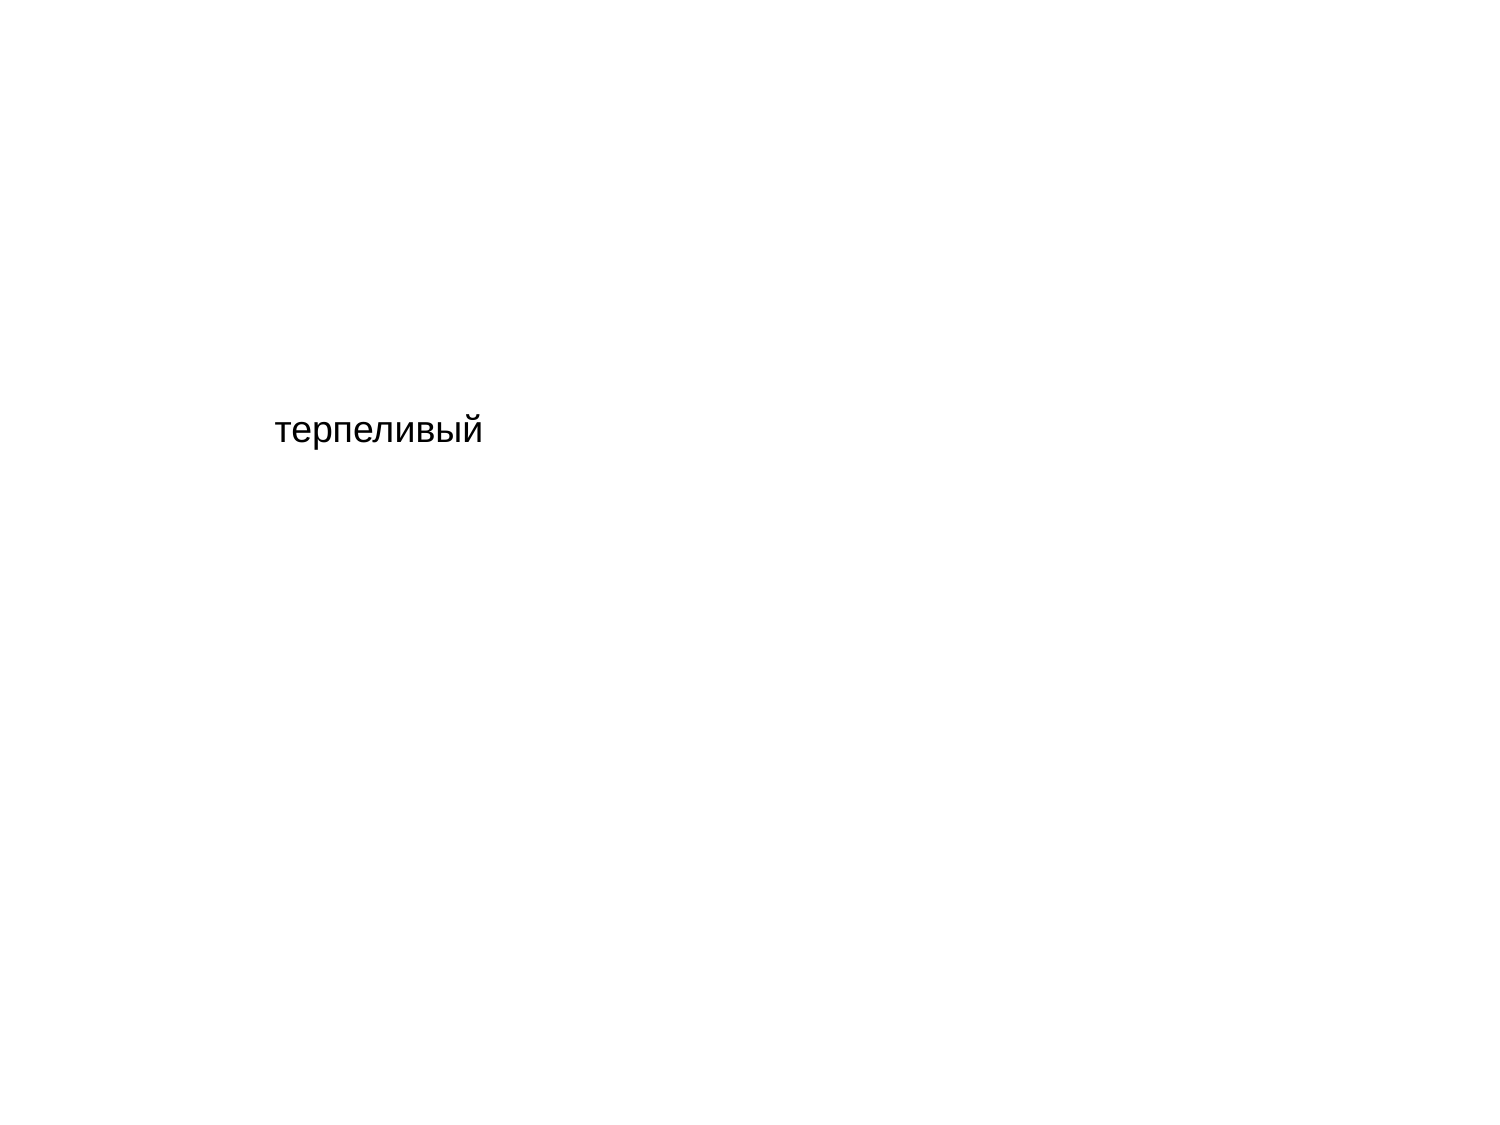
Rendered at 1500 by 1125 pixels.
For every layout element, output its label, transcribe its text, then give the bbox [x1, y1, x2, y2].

text_box терпеливый [259, 401, 499, 459]
